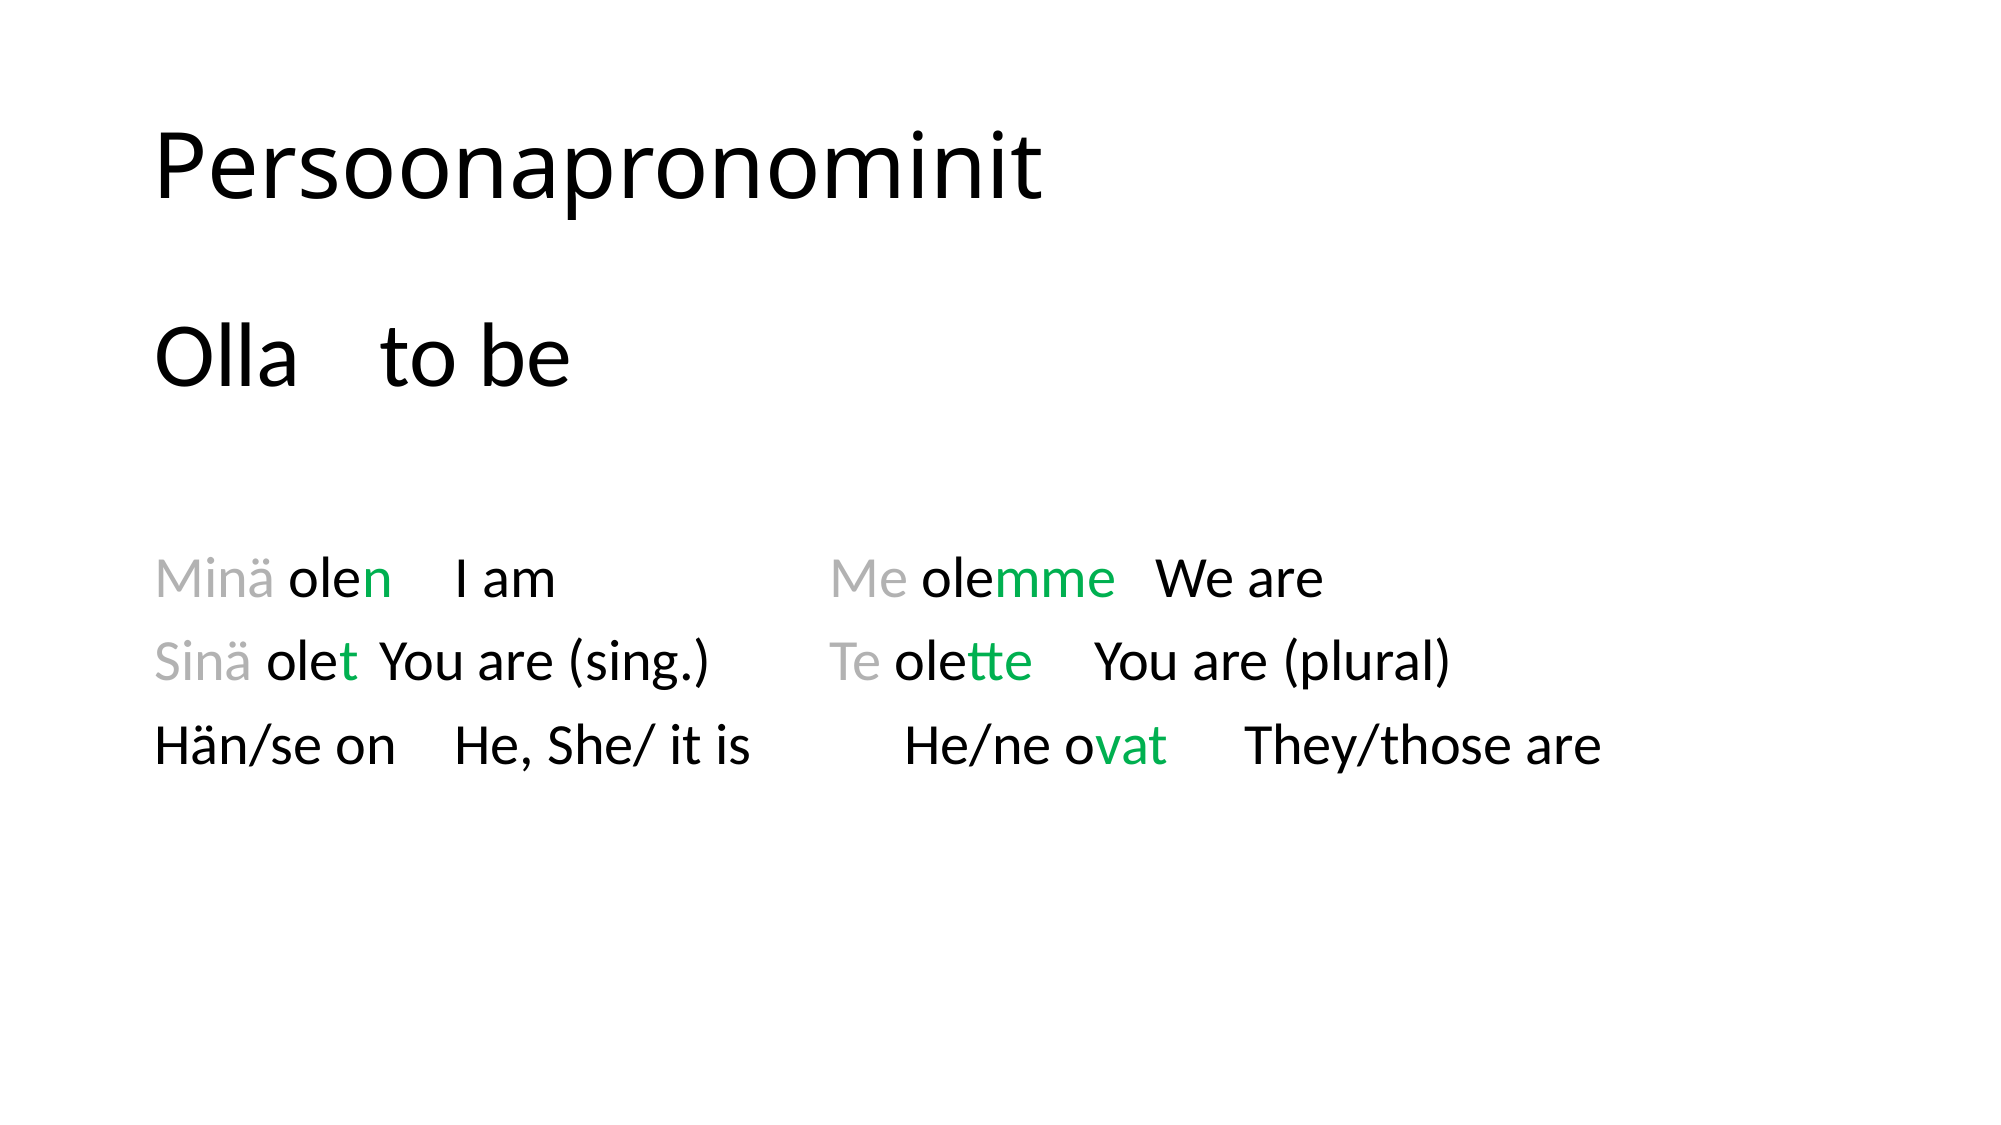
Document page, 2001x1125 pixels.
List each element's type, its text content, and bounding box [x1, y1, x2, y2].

list Olla to be Minä olen I am Me olemme We are Sinä olet You are (sing.) Te olette You are (plural) Hän/se on He, She/ it is He/ne ovat They/those are [139, 299, 1865, 1014]
title Persoonapronominit [137, 59, 1863, 278]
